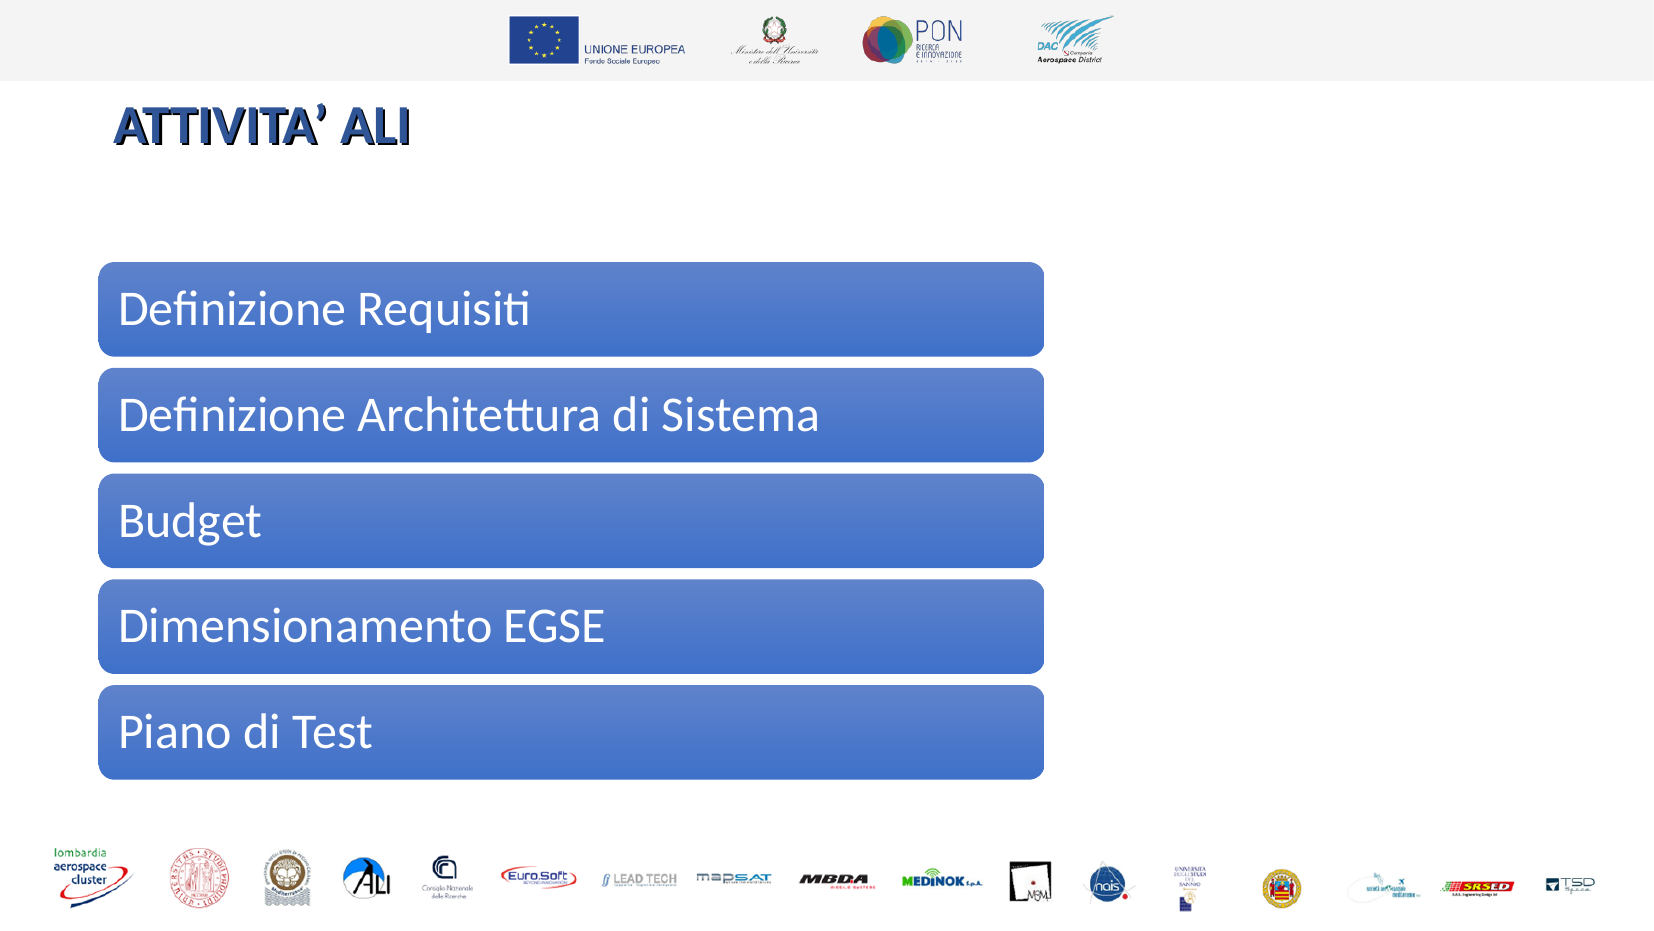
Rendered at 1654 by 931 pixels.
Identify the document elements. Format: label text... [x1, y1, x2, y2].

text_box Dimensionamento EGSE [98, 579, 1045, 674]
text_box Budget [98, 473, 1045, 569]
text_box Definizione Architettura di Sistema [98, 367, 1045, 463]
text_box Definizione Requisiti [98, 262, 1045, 357]
picture [54, 848, 1595, 931]
text_box Piano di Test [98, 685, 1045, 780]
text_box ATTIVITA’ ALI [98, 80, 1654, 163]
picture [0, 0, 1654, 81]
